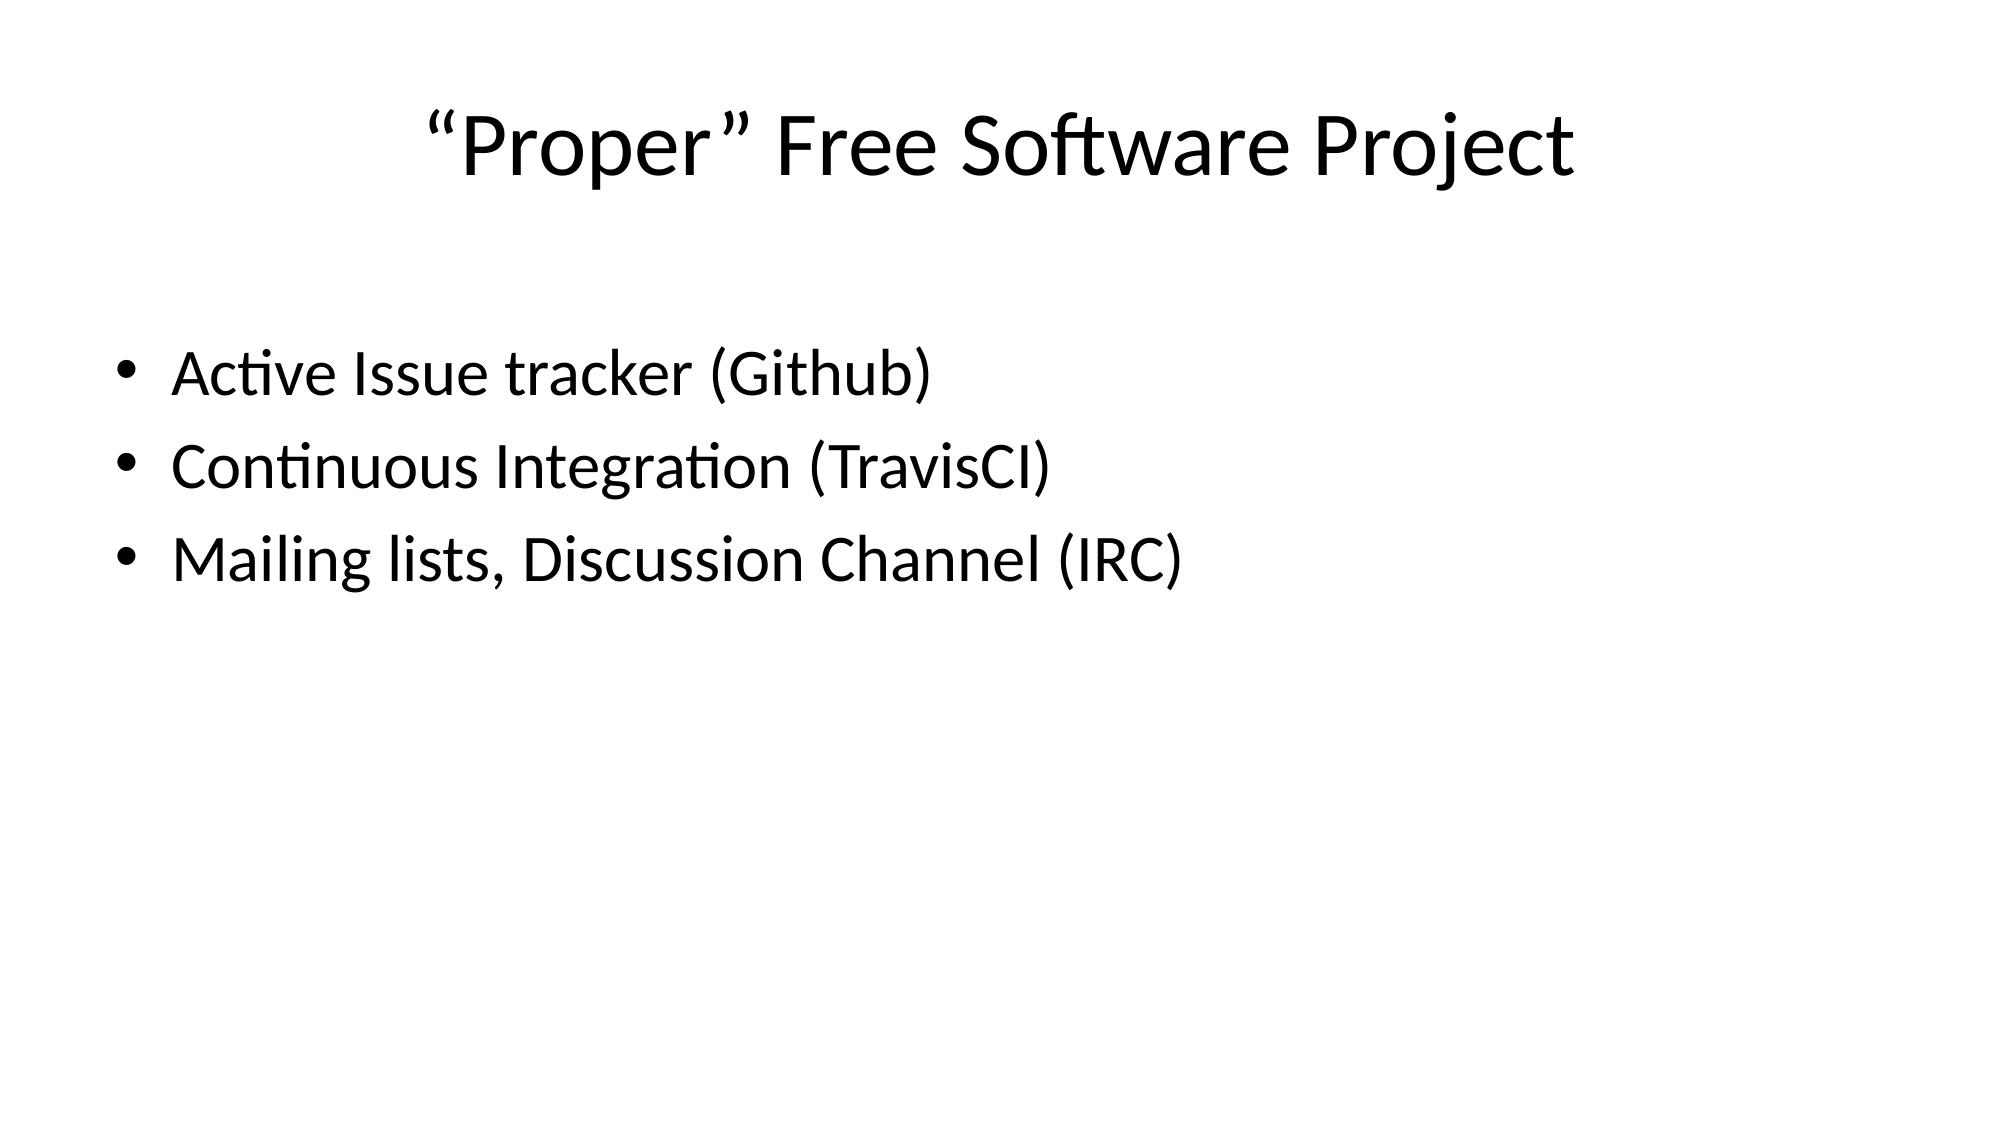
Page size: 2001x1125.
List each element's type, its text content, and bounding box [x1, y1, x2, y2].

text_box Active Issue tracker (Github) Continuous Integration (TravisCI) Mailing lists, Discussion Channel (IRC) [99, 262, 1900, 1005]
text_box “Proper” Free Software Project [99, 45, 1900, 233]
